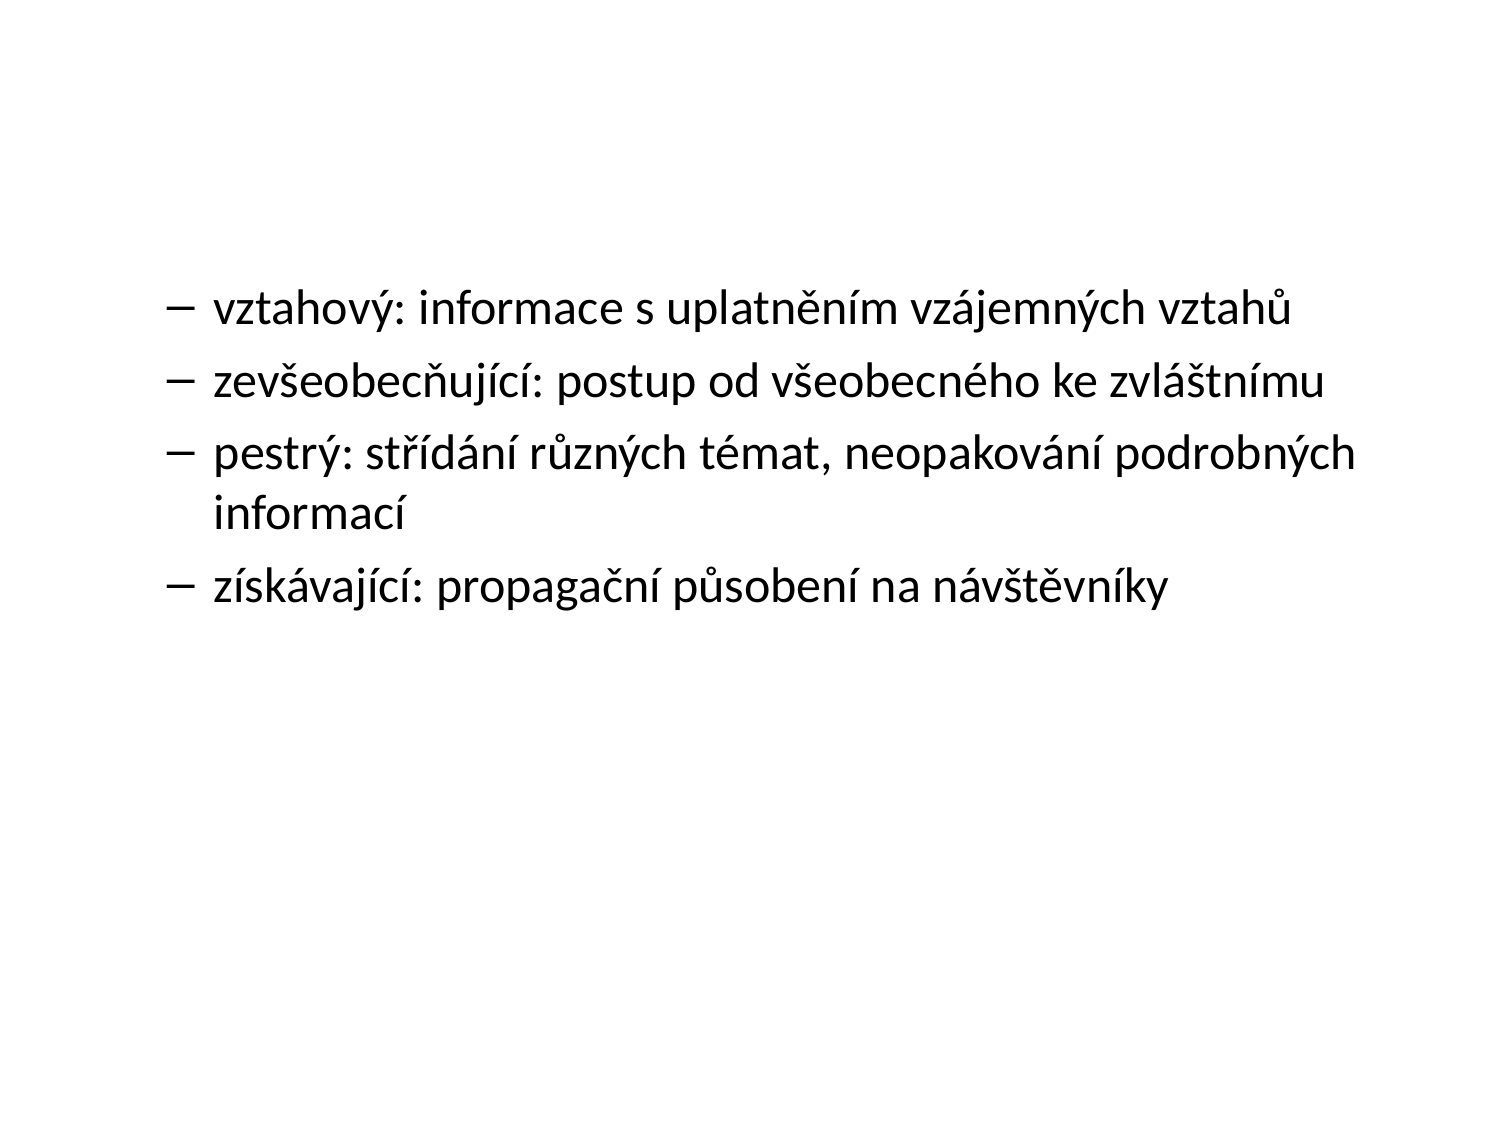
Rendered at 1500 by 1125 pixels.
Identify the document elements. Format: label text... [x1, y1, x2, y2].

list vztahový: informace s uplatněním vzájemných vztahů zevšeobecňující: postup od všeobecného ke zvláštnímu pestrý: střídání různých témat, neopakování podrobných informací získávající: propagační působení na návštěvníky [76, 267, 1427, 1010]
